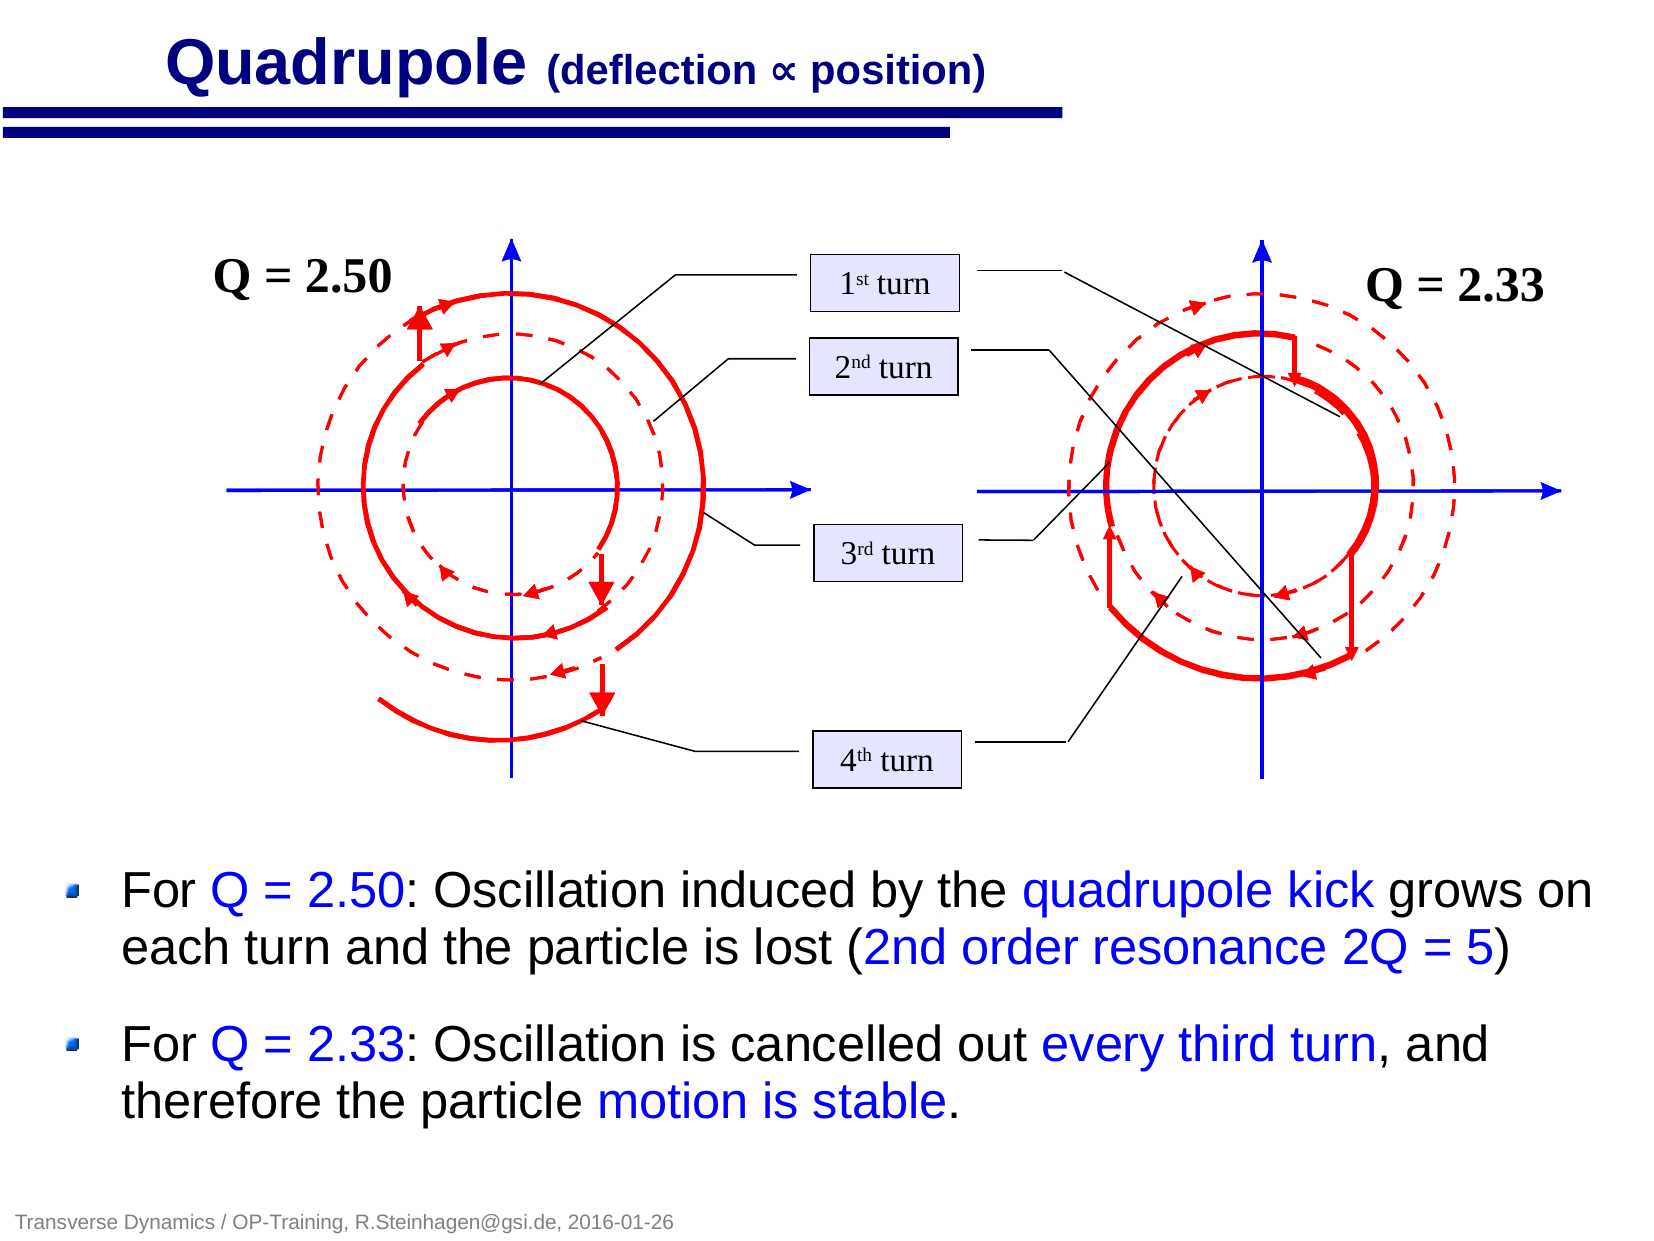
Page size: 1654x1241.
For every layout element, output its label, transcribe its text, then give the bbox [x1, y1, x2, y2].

picture [216, 228, 821, 788]
picture [967, 229, 1572, 789]
text_box Q = 2.50 [197, 235, 408, 311]
text_box 2nd turn [810, 338, 958, 395]
text_box 4th turn [813, 731, 961, 788]
title Quadrupole (deflection ∝ position) [165, 0, 1323, 124]
list For Q = 2.50: Oscillation induced by the quadrupole kick grows on each turn and the particle is lost (2nd order resonance 2Q = 5) [65, 862, 1628, 993]
text_box 1st turn [811, 254, 959, 311]
text_box 3rd turn [814, 524, 962, 582]
list For Q = 2.33: Oscillation is cancelled out every third turn, and therefore the particle motion is stable. [65, 1015, 1628, 1146]
